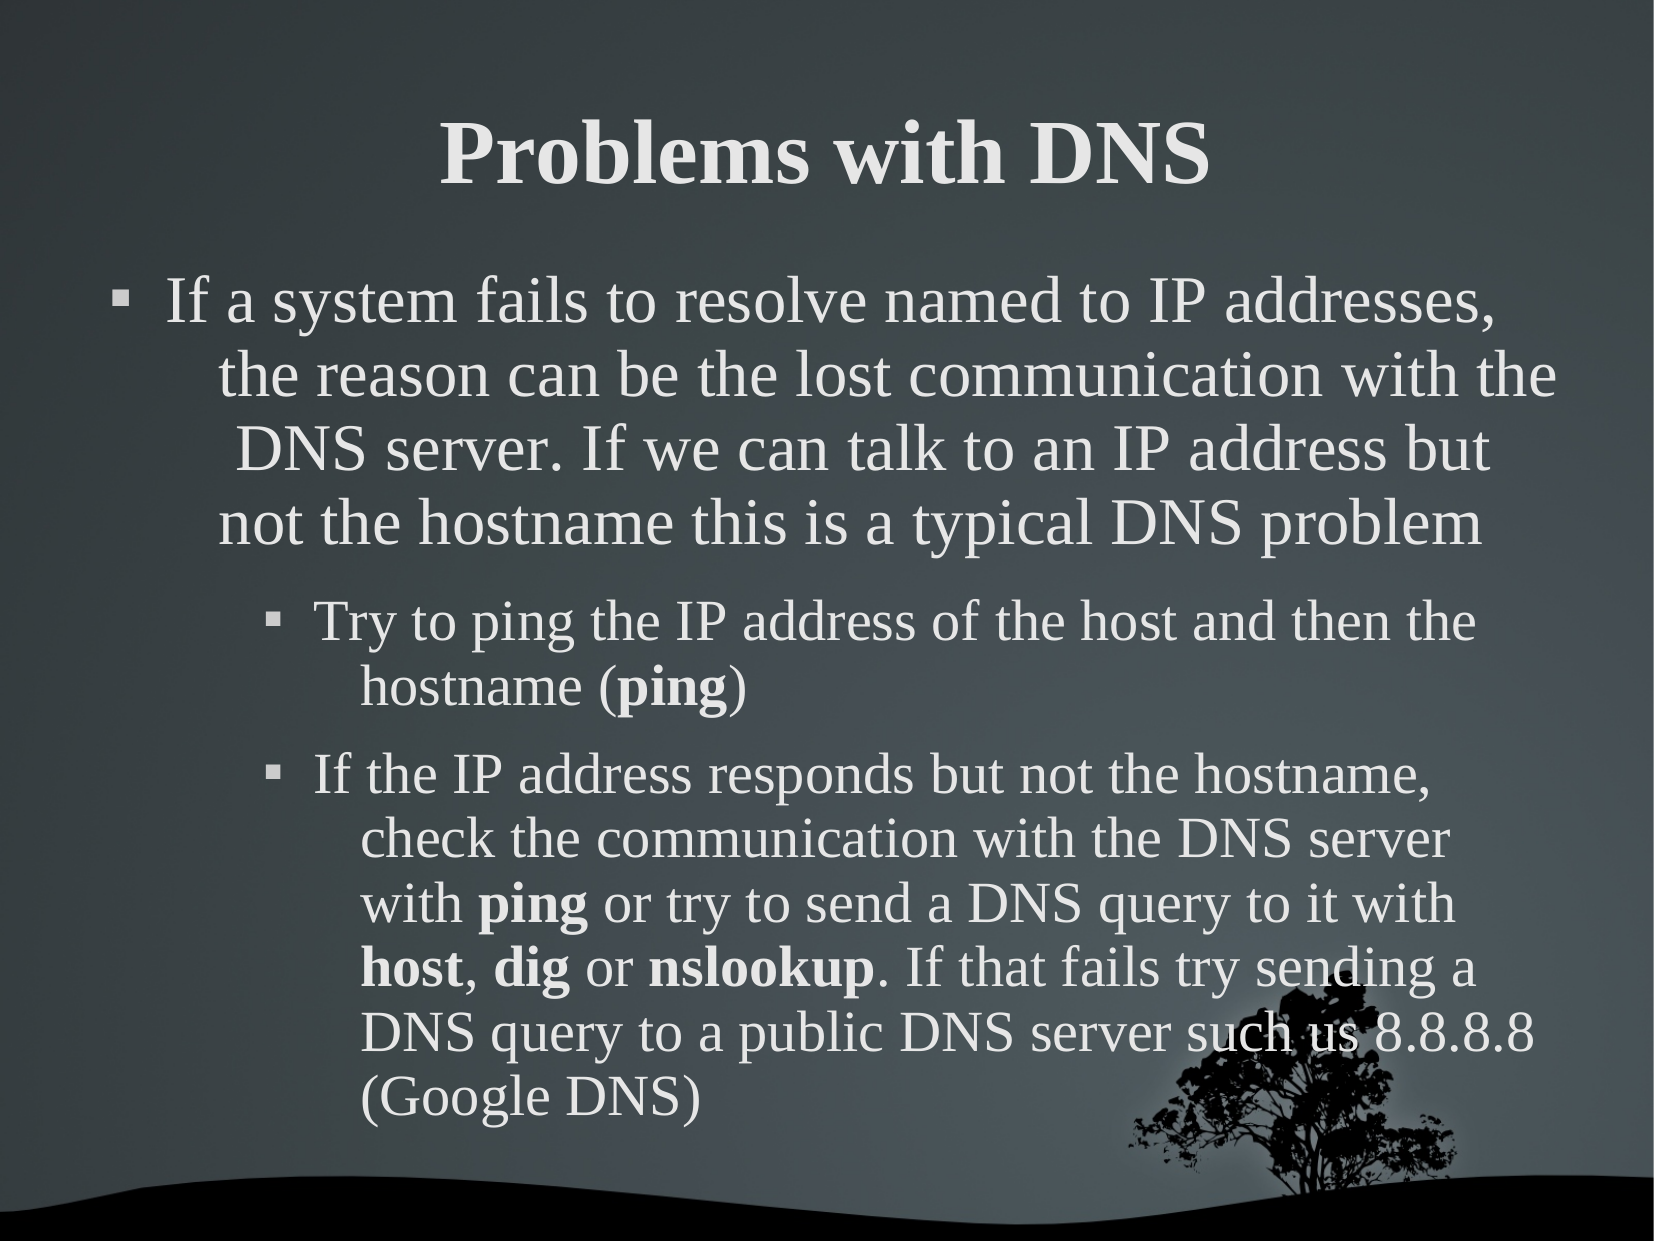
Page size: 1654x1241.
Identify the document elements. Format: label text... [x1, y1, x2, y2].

picture [0, 0, 1654, 1241]
title Problems with DNS [82, 49, 1571, 257]
list If a system fails to resolve named to IP addresses, the reason can be the lost communication with the DNS server. If we can talk to an IP address but not the hostname this is a typical DNS problem Try to ping the IP address of the host and then the hostname (ping) If the IP address responds but not the hostname, check the communication with the DNS server with ping or try to send a DNS query to it with host, dig or nslookup. If that fails try sending a DNS query to a public DNS server such us 8.8.8.8 (Google DNS) [76, 262, 1565, 1241]
